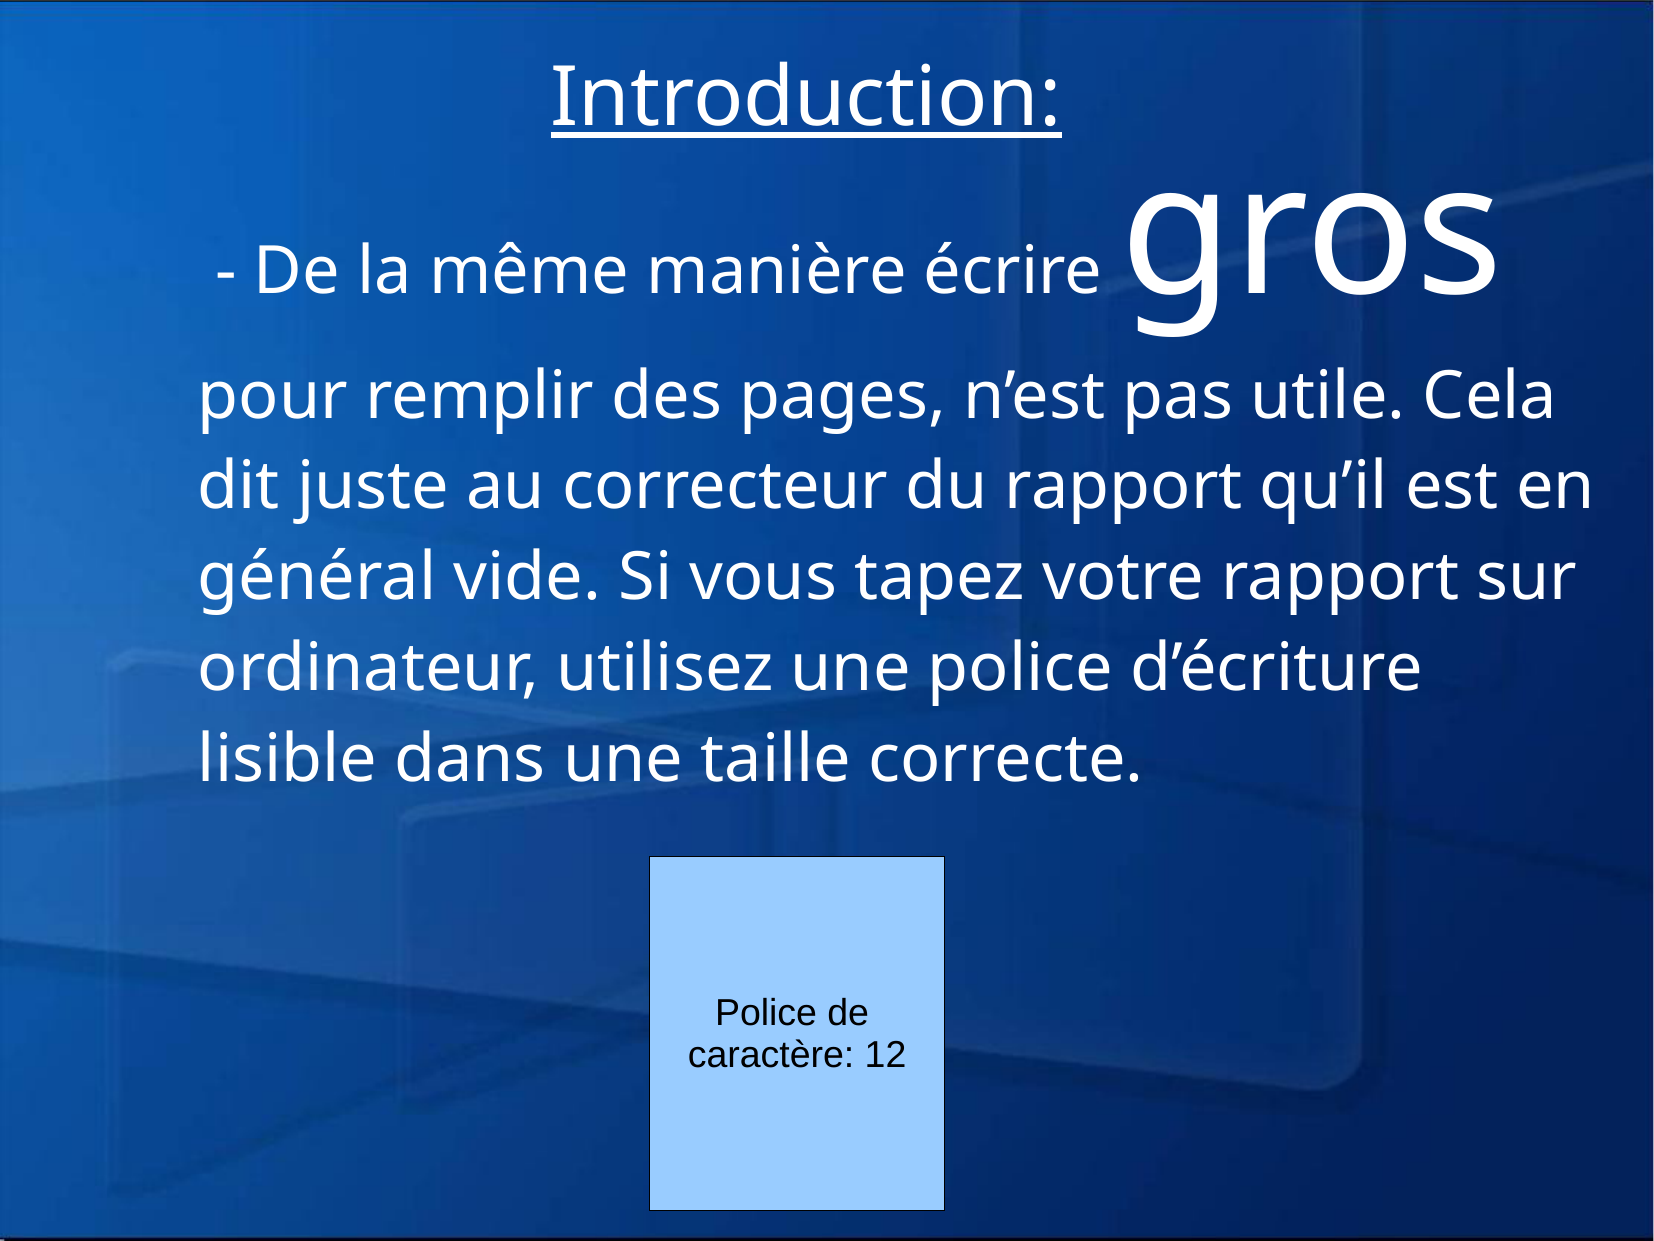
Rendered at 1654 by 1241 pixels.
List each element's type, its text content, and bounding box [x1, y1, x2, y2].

text_box - De la même manière écrire gros pour remplir des pages, n’est pas utile. Cela dit juste au correcteur du rapport qu’il est en général vide. Si vous tapez votre rapport sur ordinateur, utilisez une police d’écriture lisible dans une taille correcte. [183, 53, 1630, 920]
picture [0, 0, 1654, 1241]
text_box Introduction: [23, 29, 1589, 294]
text_box Police de caractère: 12 [649, 856, 945, 1211]
